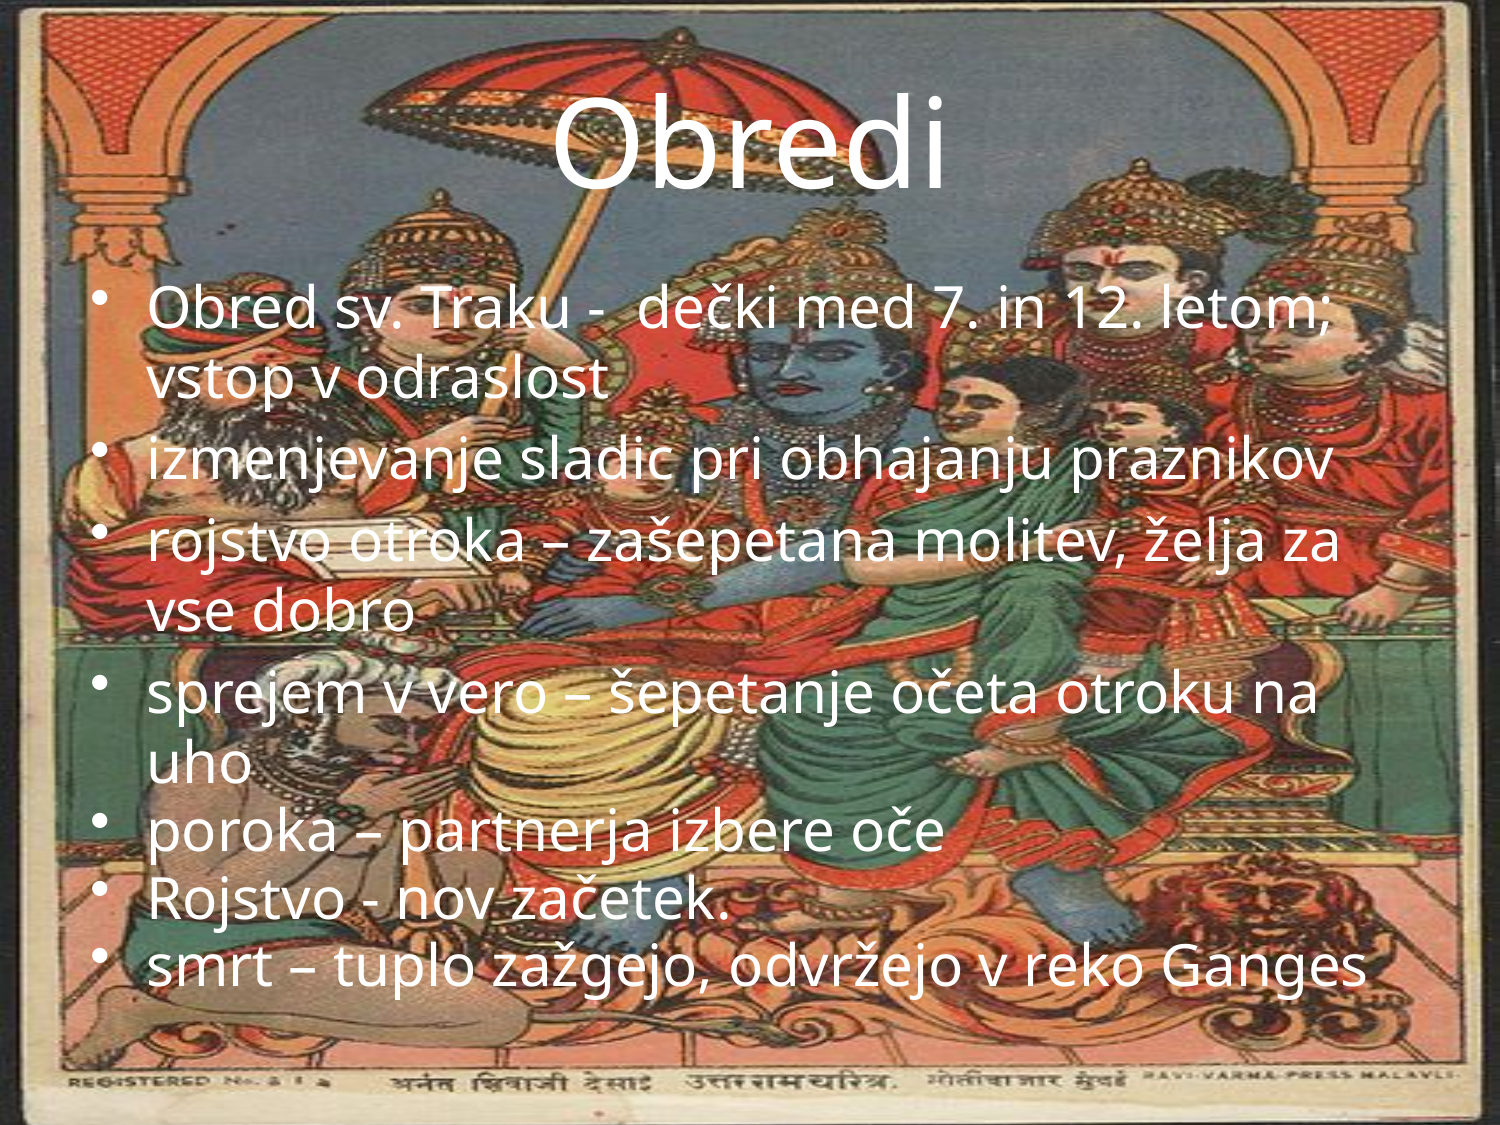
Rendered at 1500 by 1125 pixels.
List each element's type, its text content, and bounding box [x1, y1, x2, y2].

picture [0, 0, 1500, 1125]
list Obred sv. Traku - dečki med 7. in 12. letom; vstop v odraslost izmenjevanje sladic pri obhajanju praznikov rojstvo otroka – zašepetana molitev, želja za vse dobro sprejem v vero – šepetanje očeta otroku na uho poroka – partnerja izbere oče Rojstvo - nov začetek. smrt – tuplo zažgejo, odvržejo v reko Ganges [75, 262, 1425, 1005]
title Obredi [75, 45, 1425, 233]
